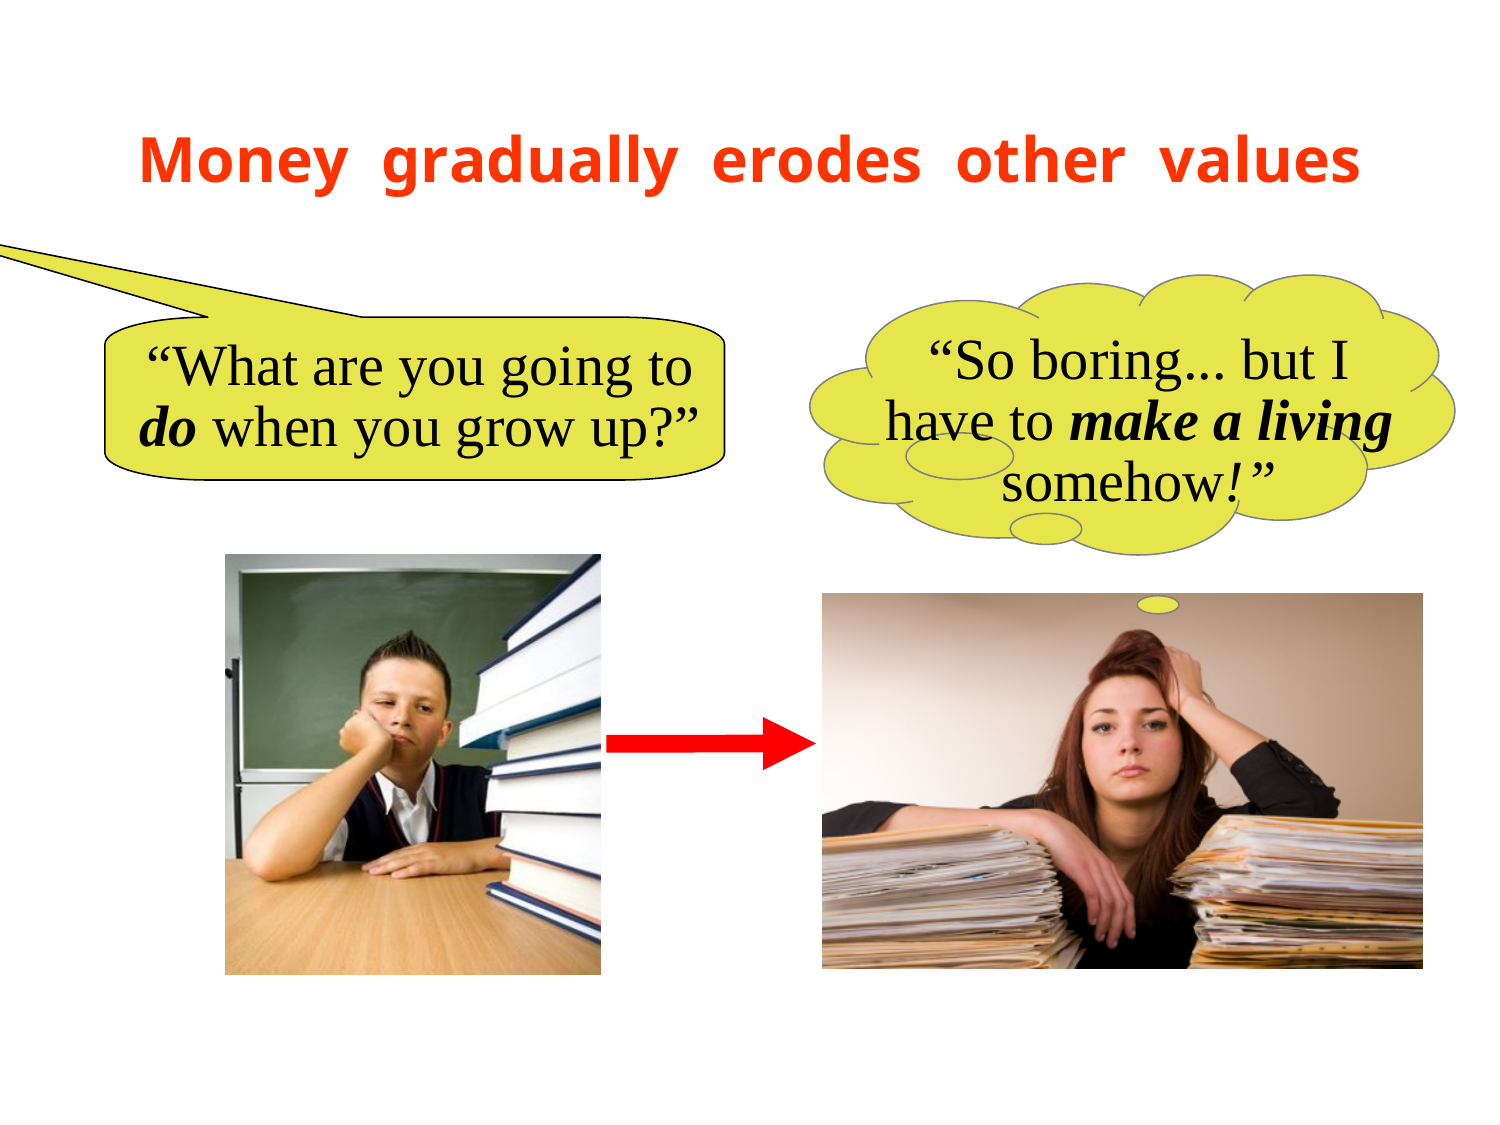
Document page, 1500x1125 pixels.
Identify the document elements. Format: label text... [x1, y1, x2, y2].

text_box [0, 245, 707, 329]
text_box [1122, 417, 1133, 436]
text_box [1032, 417, 1047, 438]
text_box [976, 417, 988, 424]
text_box Money gradually erodes other values [0, 64, 1500, 252]
picture [822, 593, 1423, 970]
text_box “What are you going to do when you grow up?” [96, 329, 745, 524]
text_box [1372, 417, 1383, 436]
text_box [1154, 417, 1162, 425]
text_box [921, 426, 931, 437]
text_box [1183, 417, 1191, 425]
text_box [1299, 417, 1310, 431]
text_box [1221, 417, 1232, 436]
picture [225, 554, 601, 976]
text_box [948, 417, 962, 433]
text_box [809, 275, 1455, 555]
text_box “So boring... but I have to make a living somehow!” [862, 323, 1416, 417]
text_box [1137, 595, 1179, 614]
